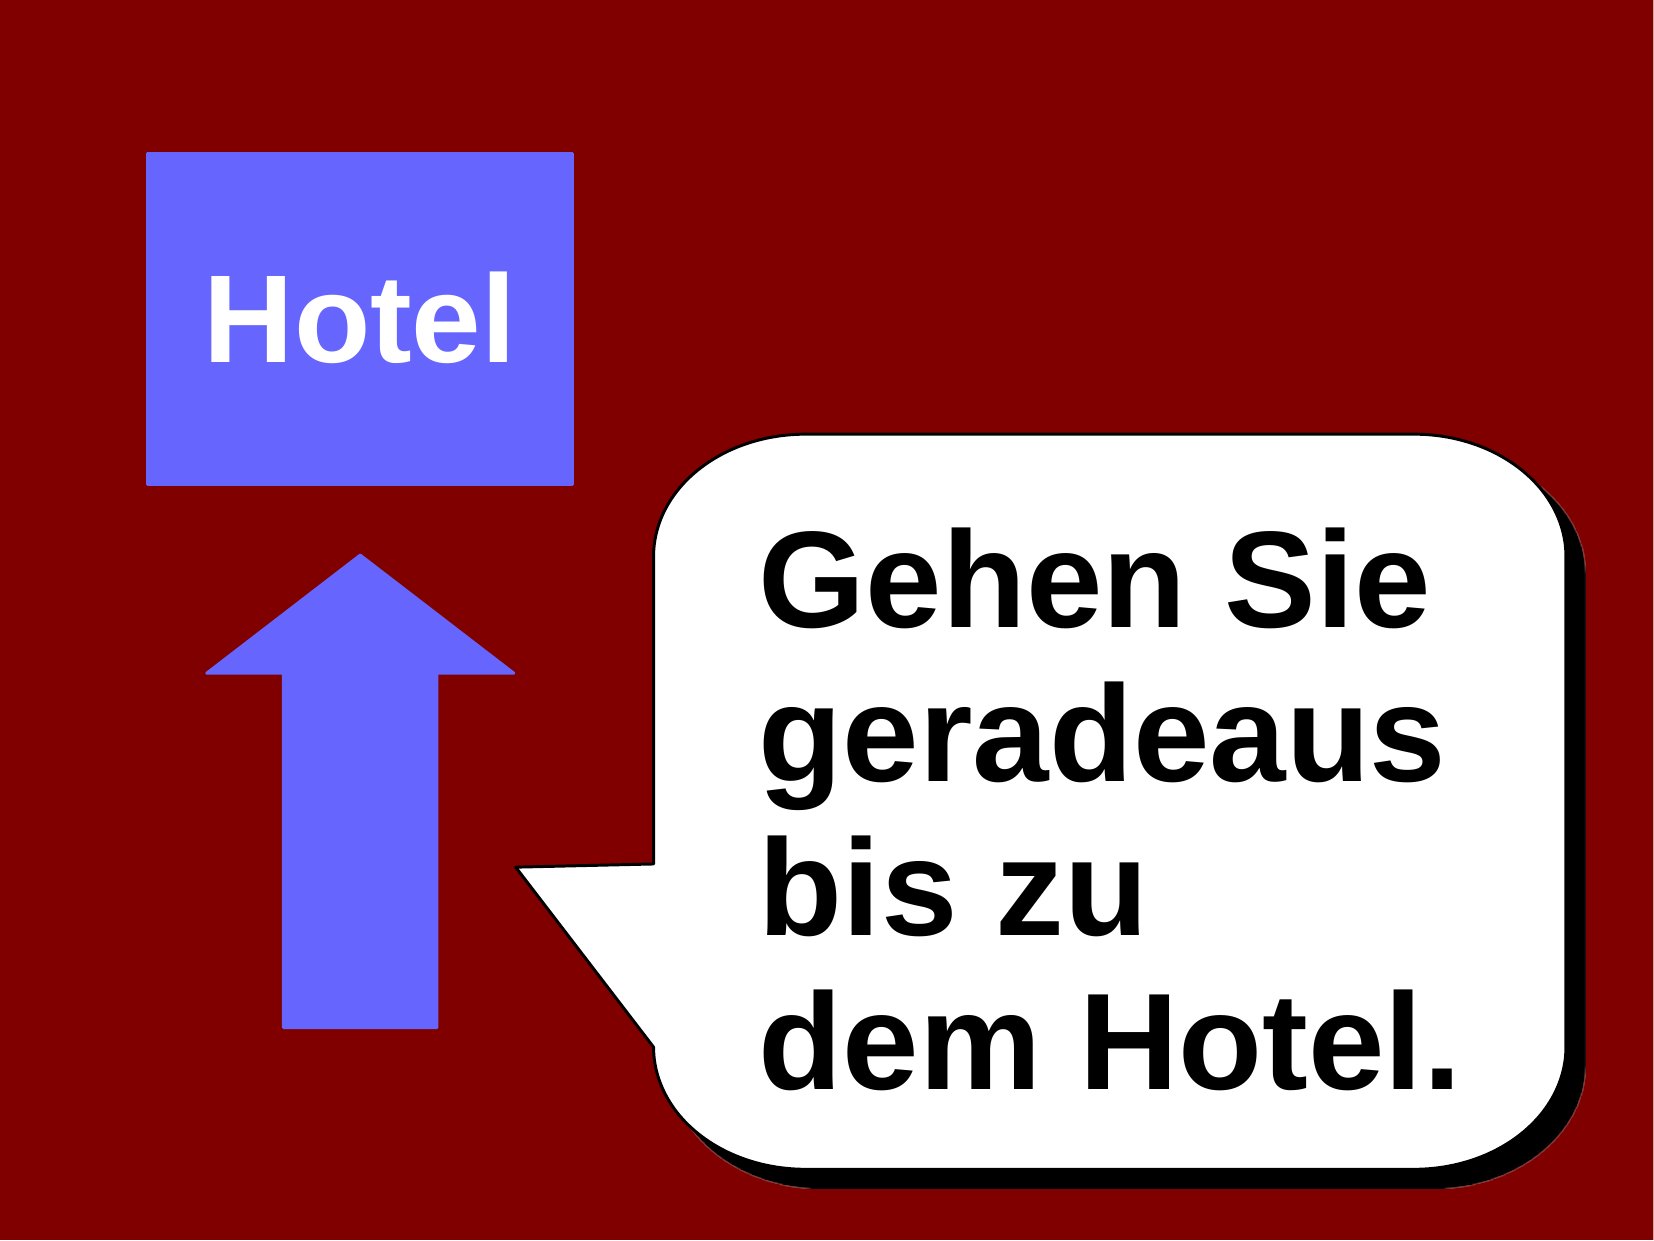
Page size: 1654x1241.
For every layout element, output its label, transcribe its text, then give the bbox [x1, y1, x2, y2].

text_box [147, 153, 573, 485]
text_box Hotel [188, 242, 544, 397]
text_box Gehen Sie geradeaus bis zu dem Hotel. [744, 496, 1512, 1127]
text_box [515, 434, 1566, 1170]
text_box [206, 555, 514, 1028]
